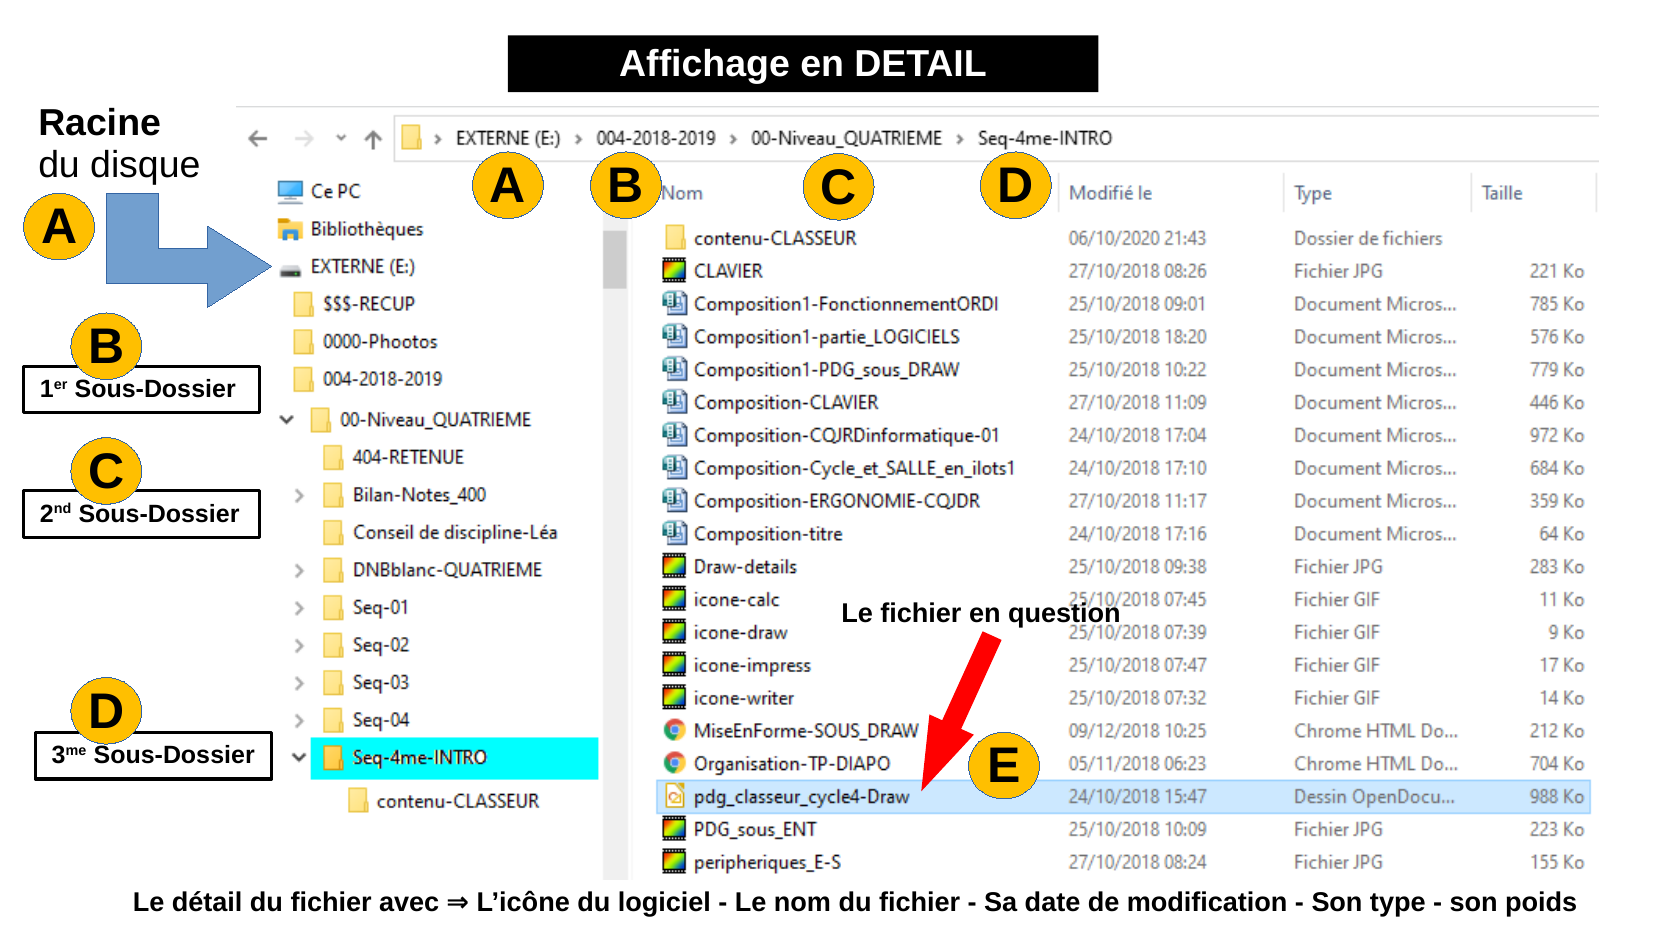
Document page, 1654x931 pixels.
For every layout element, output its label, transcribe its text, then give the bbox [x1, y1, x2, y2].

text_box D [70, 677, 142, 745]
text_box [106, 193, 272, 308]
picture [236, 106, 1599, 879]
text_box 2nd Sous-Dossier [23, 490, 260, 538]
text_box 3me Sous-Dossier [35, 732, 272, 780]
text_box A [23, 193, 95, 260]
text_box Racine du disque [23, 94, 237, 194]
text_box Le détail du fichier avec ⇒ L’icône du logiciel - Le nom du fichier - Sa date de modification - Son type - son poids [118, 879, 1619, 931]
text_box C [70, 437, 142, 505]
text_box 1er Sous-Dossier [23, 366, 260, 413]
text_box E [968, 732, 1040, 799]
text_box A [472, 151, 544, 219]
text_box B [70, 312, 142, 380]
text_box Le fichier en question [826, 590, 1158, 636]
text_box C [803, 153, 875, 221]
text_box D [980, 151, 1052, 219]
text_box B [590, 151, 662, 219]
text_box Affichage en DETAIL [507, 35, 1099, 93]
